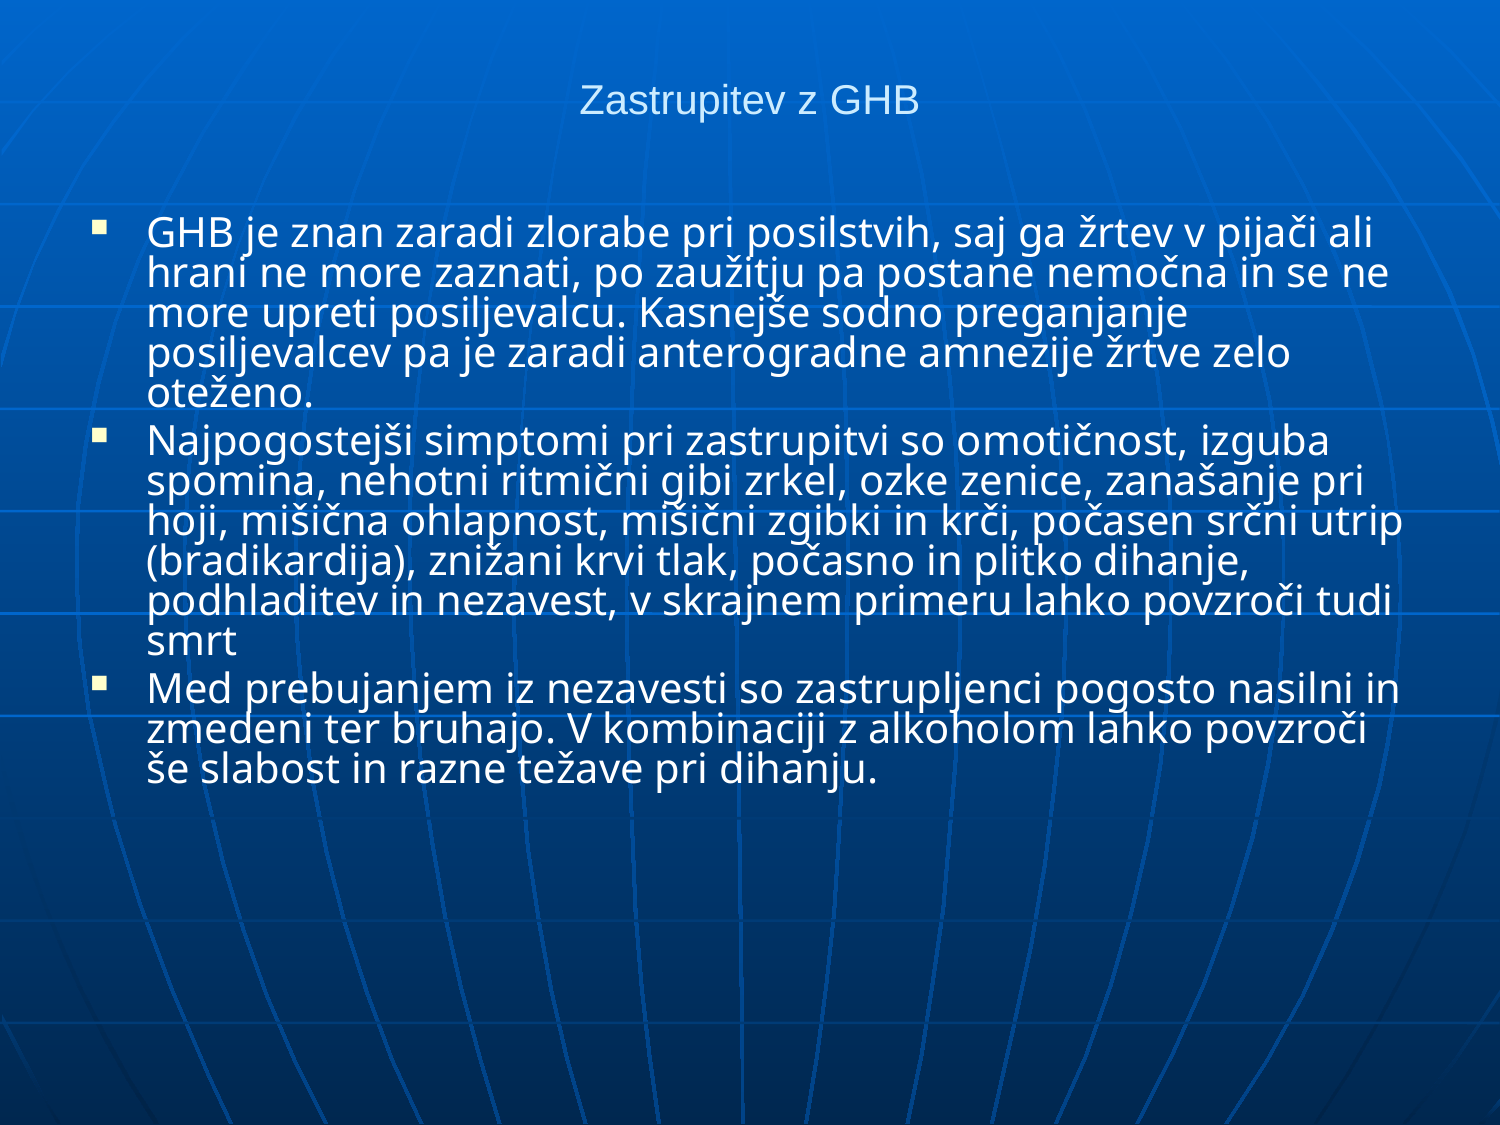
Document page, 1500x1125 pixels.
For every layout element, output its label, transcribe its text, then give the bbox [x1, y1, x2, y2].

title Zastrupitev z GHB [75, 45, 1425, 150]
list GHB je znan zaradi zlorabe pri posilstvih, saj ga žrtev v pijači ali hrani ne more zaznati, po zaužitju pa postane nemočna in se ne more upreti posiljevalcu. Kasnejše sodno preganjanje posiljevalcev pa je zaradi anterogradne amnezije žrtve zelo oteženo. Najpogostejši simptomi pri zastrupitvi so omotičnost, izguba spomina, nehotni ritmični gibi zrkel, ozke zenice, zanašanje pri hoji, mišična ohlapnost, mišični zgibki in krči, počasen srčni utrip (bradikardija), znižani krvi tlak, počasno in plitko dihanje, podhladitev in nezavest, v skrajnem primeru lahko povzroči tudi smrt Med prebujanjem iz nezavesti so zastrupljenci pogosto nasilni in zmedeni ter bruhajo. V kombinaciji z alkoholom lahko povzroči še slabost in razne težave pri dihanju. [75, 208, 1425, 917]
